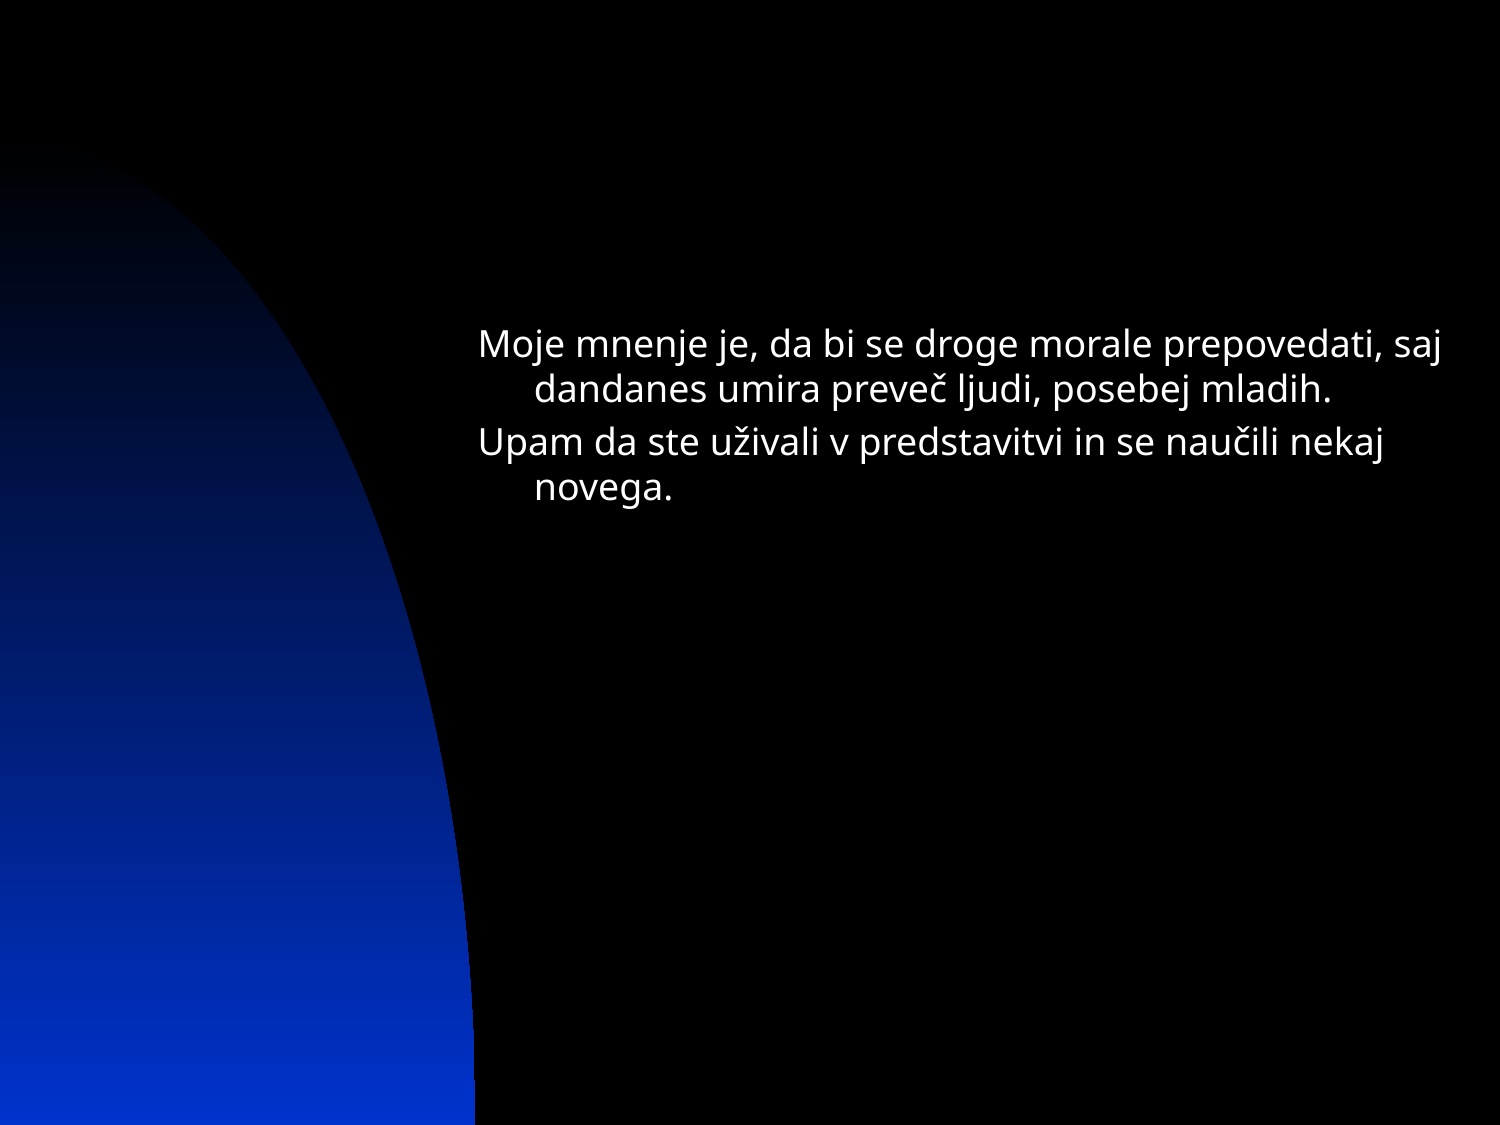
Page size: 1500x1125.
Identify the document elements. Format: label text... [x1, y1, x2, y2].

list Moje mnenje je, da bi se droge morale prepovedati, saj dandanes umira preveč ljudi, posebej mladih. Upam da ste uživali v predstavitvi in se naučili nekaj novega. [462, 312, 1463, 988]
